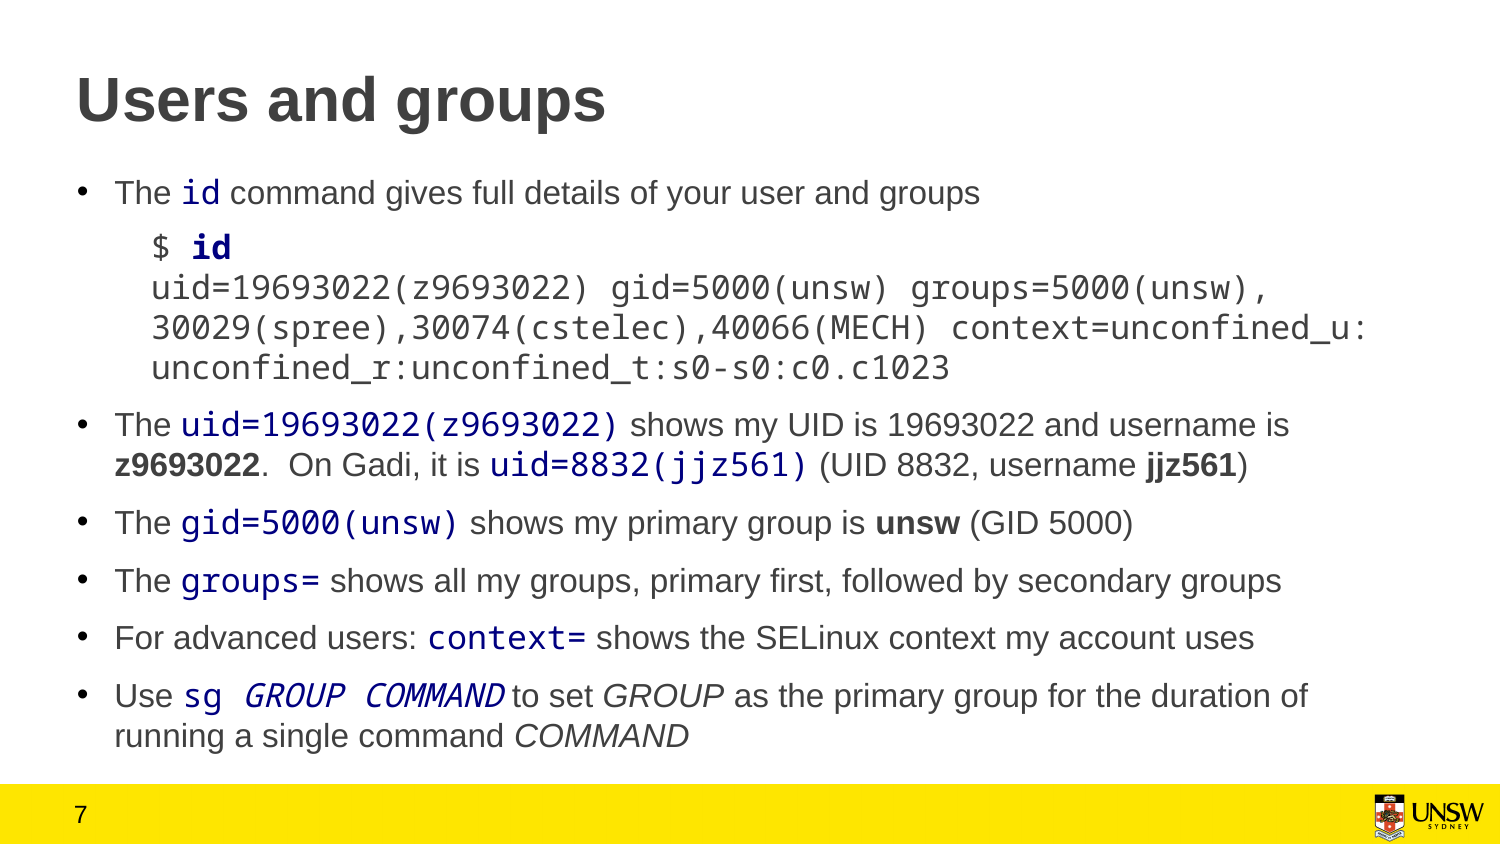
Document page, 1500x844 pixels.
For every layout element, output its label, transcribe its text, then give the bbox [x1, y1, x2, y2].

picture [0, 784, 1500, 844]
text_box <number> [59, 791, 219, 839]
list The id command gives full details of your user and groups $ id uid=19693022(z9693022) gid=5000(unsw) groups=5000(unsw), 30029(spree),30074(cstelec),40066(MECH) context=unconfined_u: unconfined_r:unconfined_t:s0-s0:c0.c1023 The uid=19693022(z9693022) shows my UID is 19693022 and username is z9693022. On Gadi, it is uid=8832(jjz561) (UID 8832, username jjz561) The gid=5000(unsw) shows my primary group is unsw (GID 5000) The groups= shows all my groups, primary first, followed by secondary groups For advanced users: context= shows the SELinux context my account uses Use sg GROUP COMMAND to set GROUP as the primary group for the duration of running a single command COMMAND [76, 171, 1424, 762]
title Users and groups [76, 59, 1427, 136]
